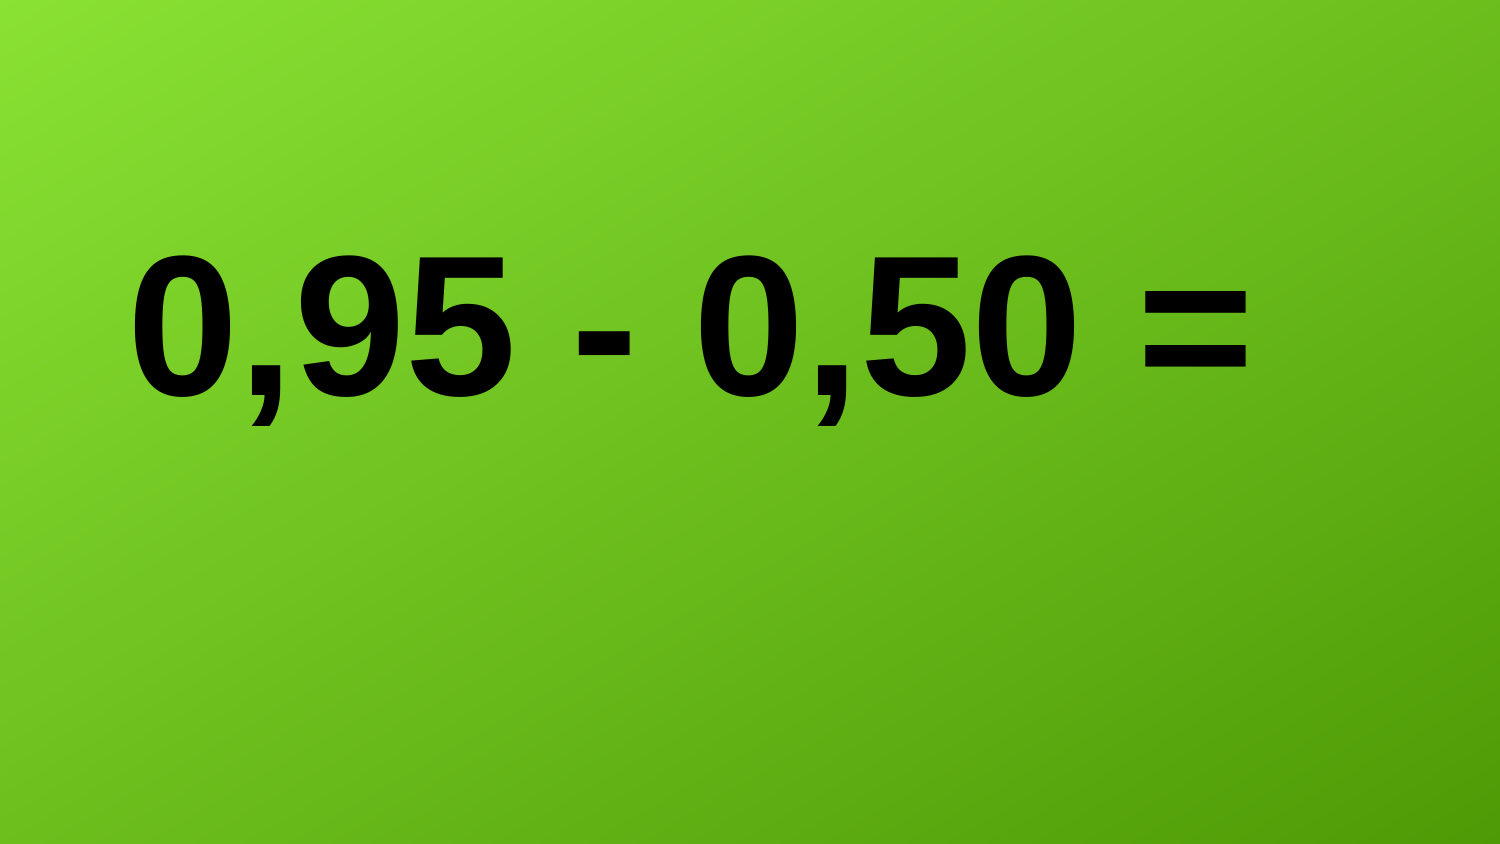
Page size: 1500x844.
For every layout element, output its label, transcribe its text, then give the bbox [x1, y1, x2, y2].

title 0,95 - 0,50 = [112, 259, 1388, 450]
